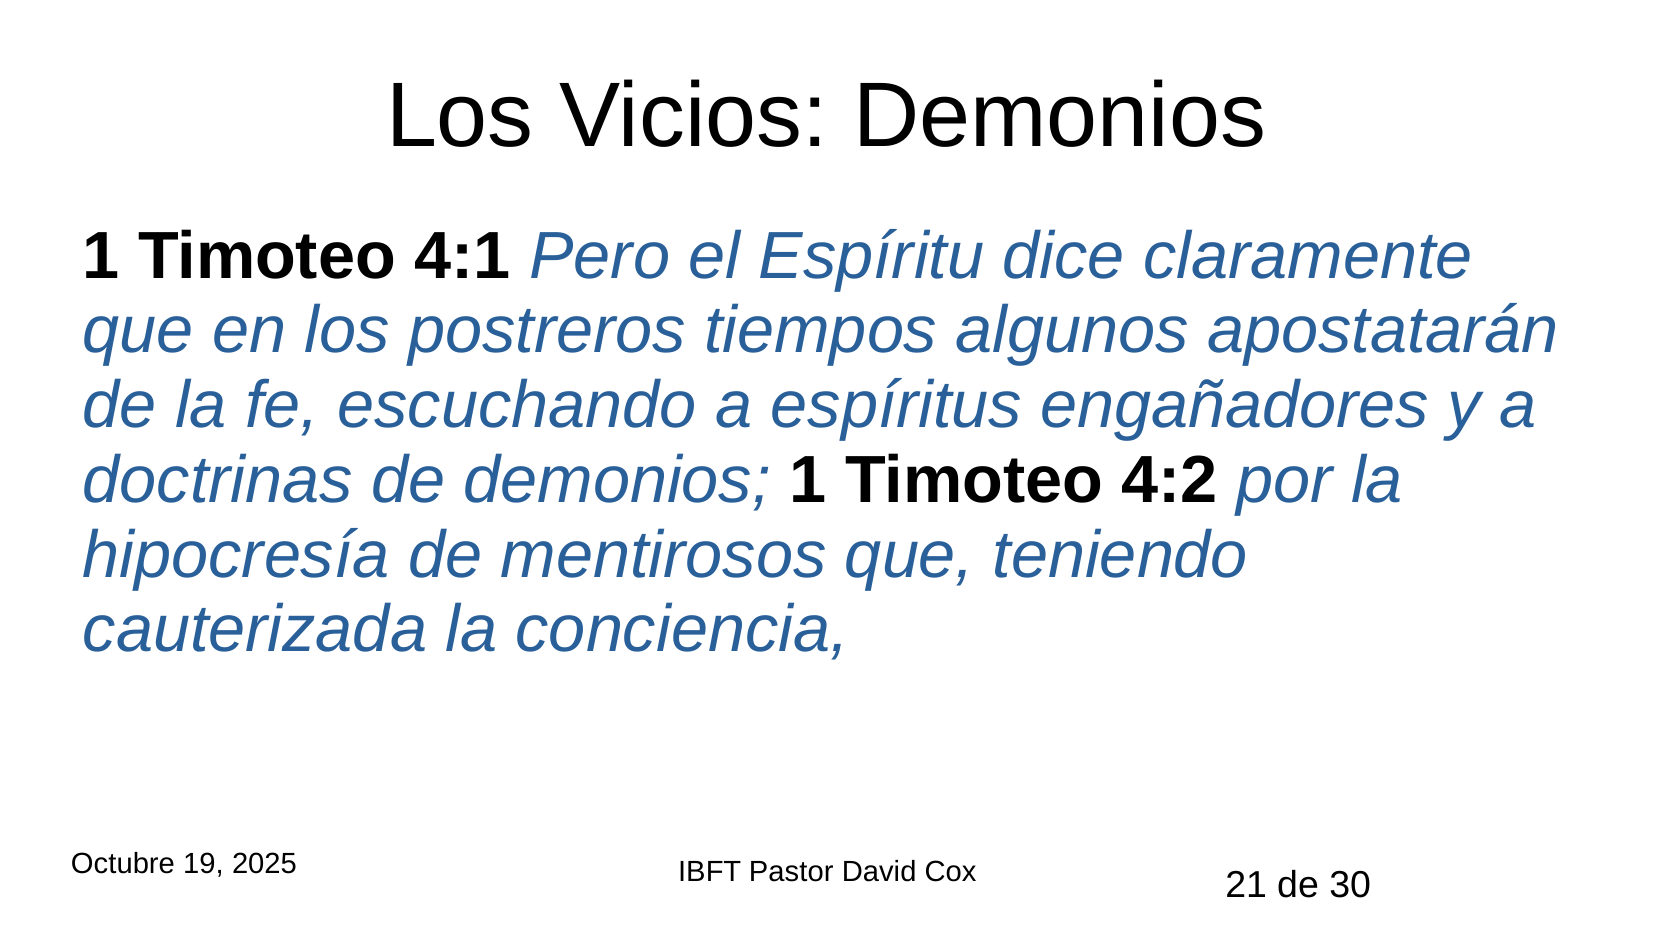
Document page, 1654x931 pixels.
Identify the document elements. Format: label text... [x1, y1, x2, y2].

text_box IBFT Pastor David Cox [565, 847, 1090, 912]
text_box Octubre 19, 2025 [56, 806, 451, 922]
title Los Vicios: Demonios [82, 37, 1571, 193]
text_box <number> de 30 [1210, 856, 1418, 931]
list 1 Timoteo 4:1 Pero el Espíritu dice claramente que en los postreros tiempos algunos apostatarán de la fe, escuchando a espíritus engañadores y a doctrinas de demonios; 1 Timoteo 4:2 por la hipocresía de mentirosos que, teniendo cauterizada la conciencia, [82, 217, 1571, 758]
